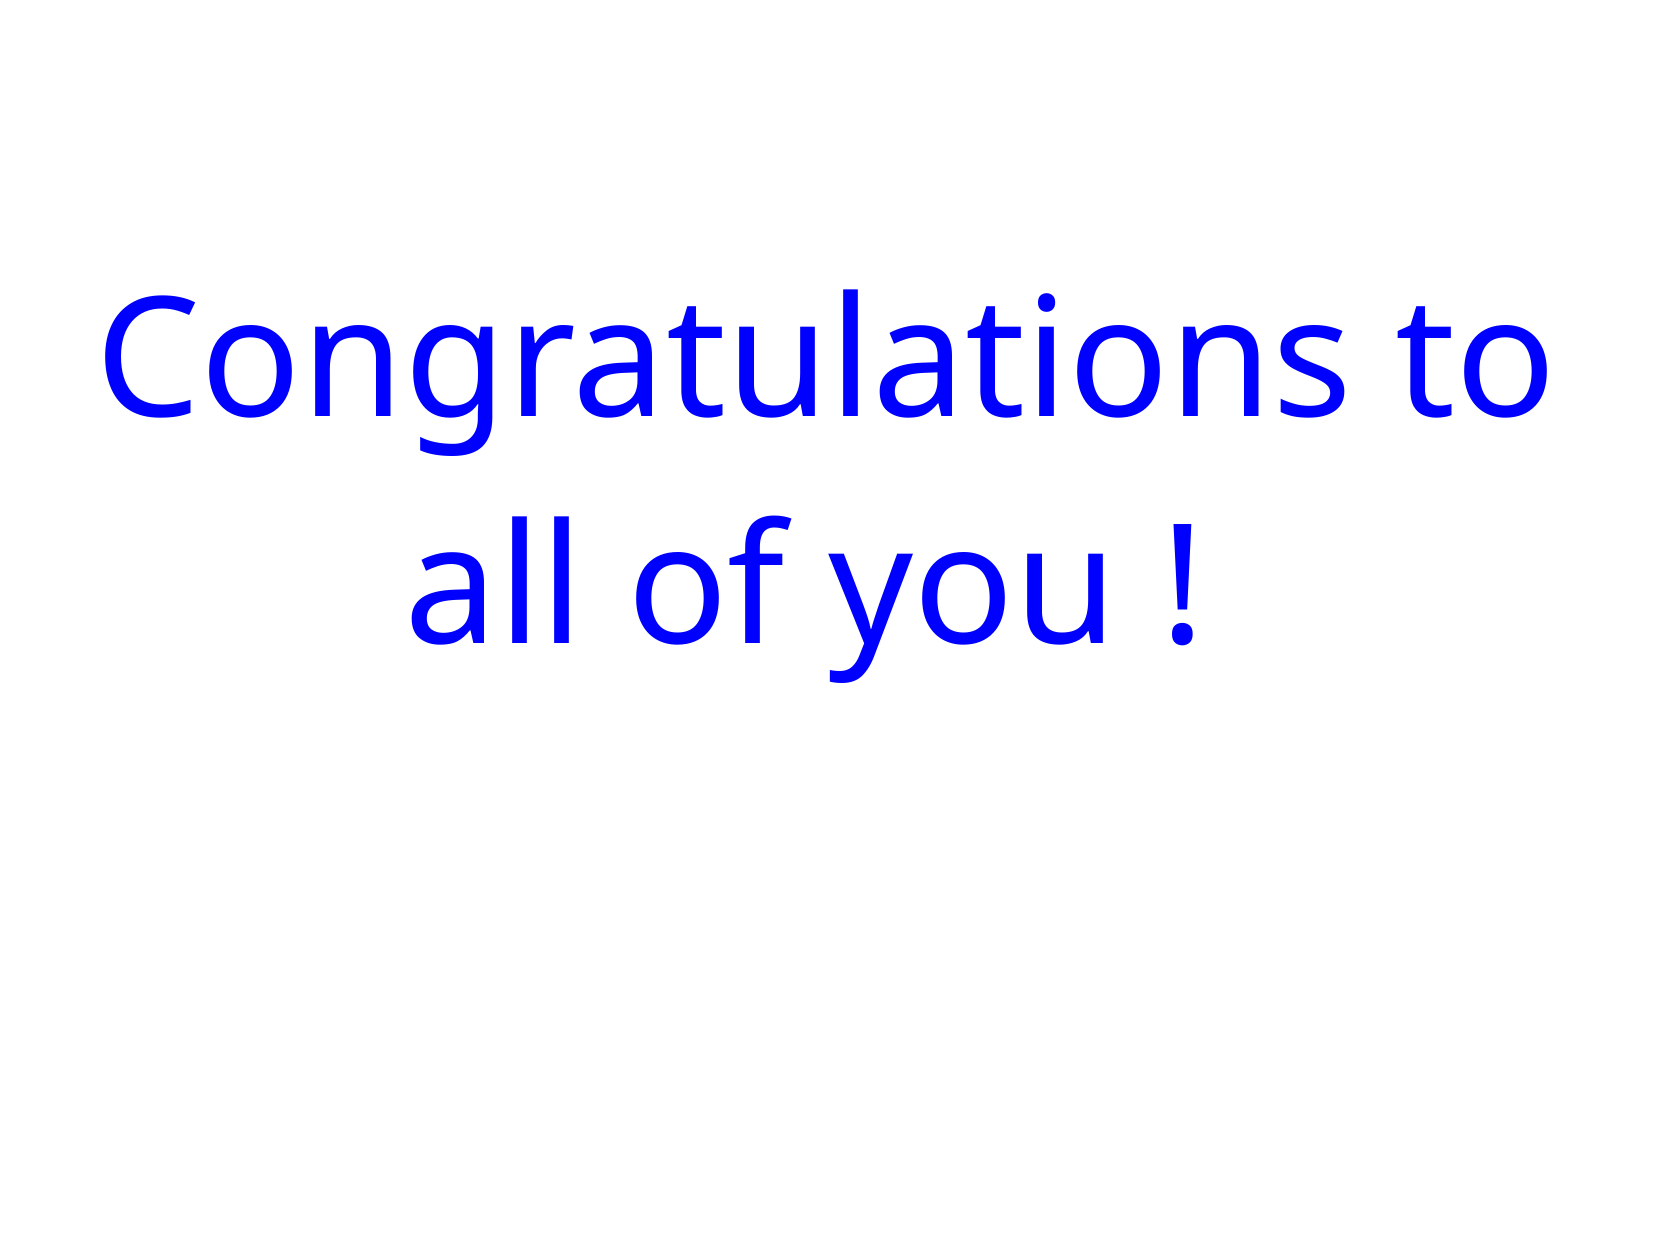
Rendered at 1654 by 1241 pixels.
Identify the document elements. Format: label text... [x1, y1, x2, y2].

subtitle Congratulations to all of you ! [82, 49, 1571, 1109]
